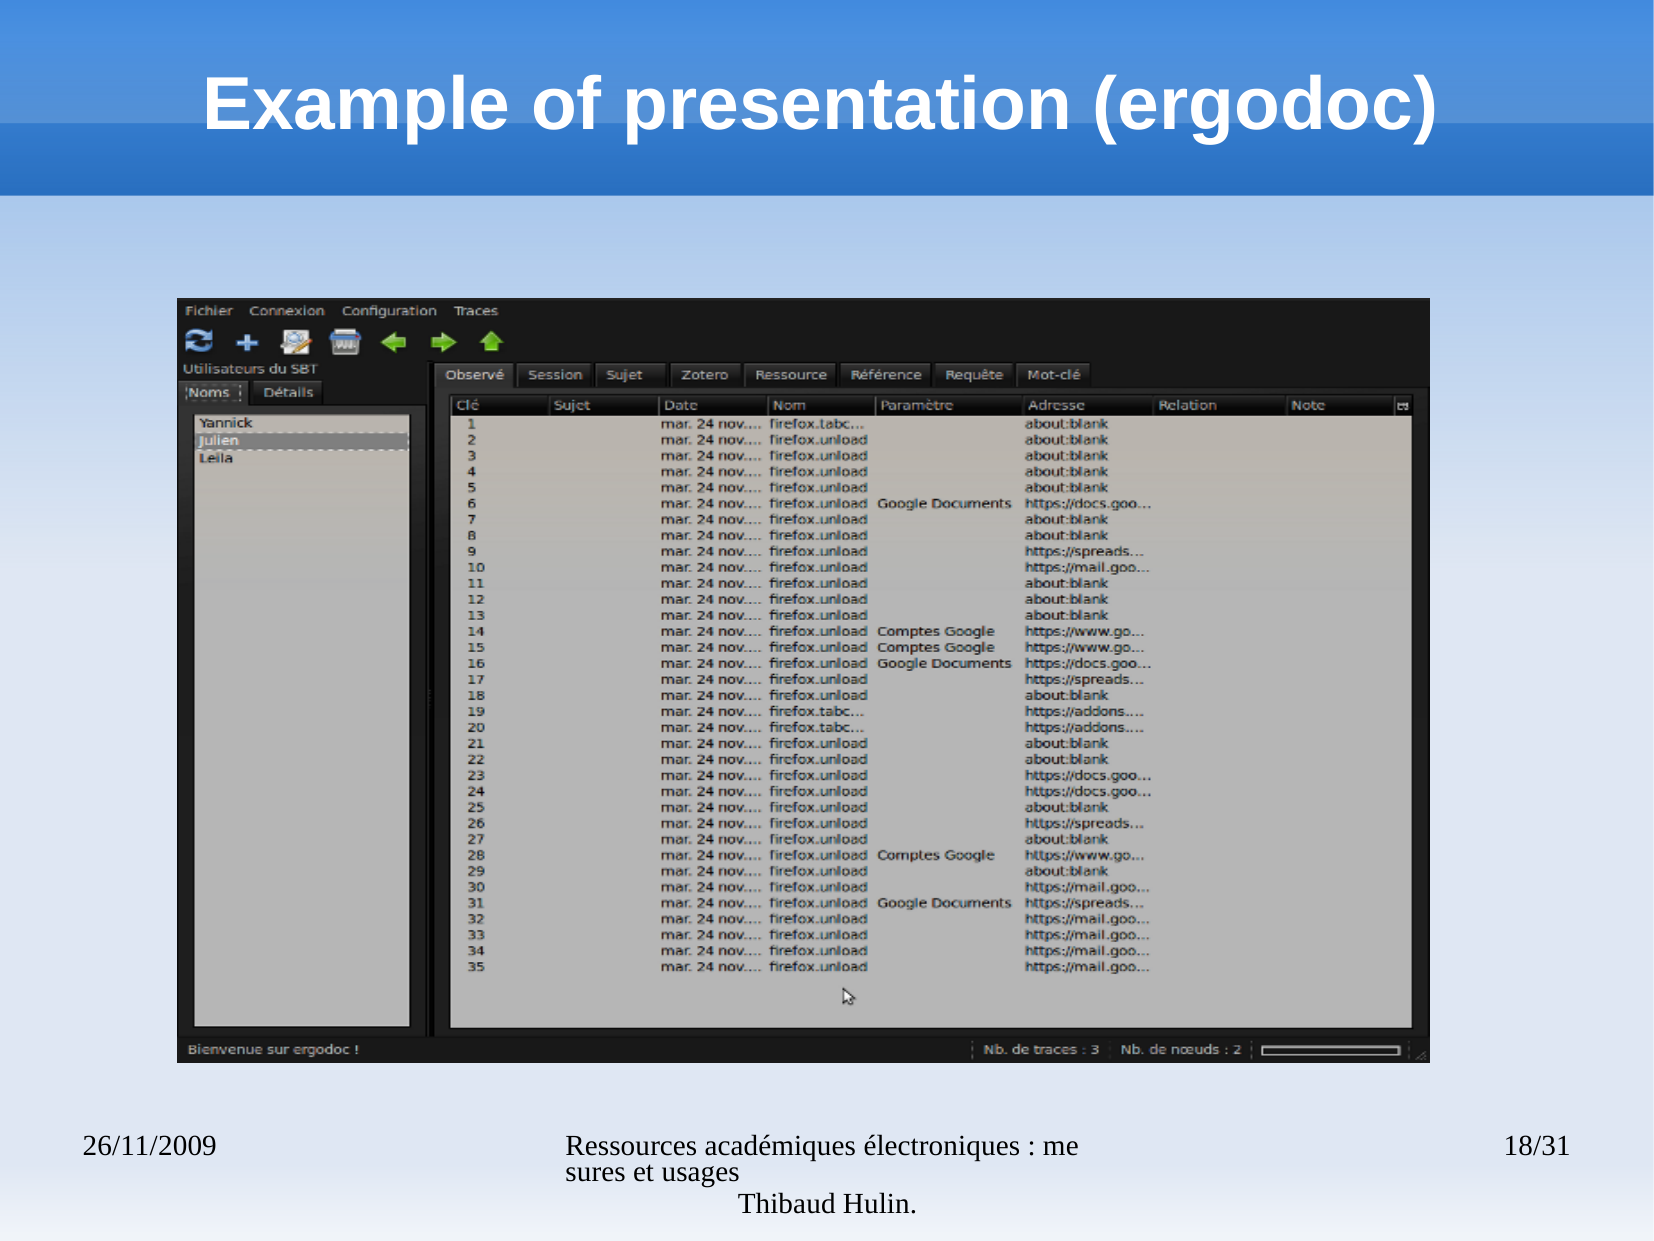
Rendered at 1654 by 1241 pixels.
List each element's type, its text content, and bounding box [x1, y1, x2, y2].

title Example of presentation (ergodoc) [76, 0, 1565, 208]
picture [0, 0, 1654, 1241]
